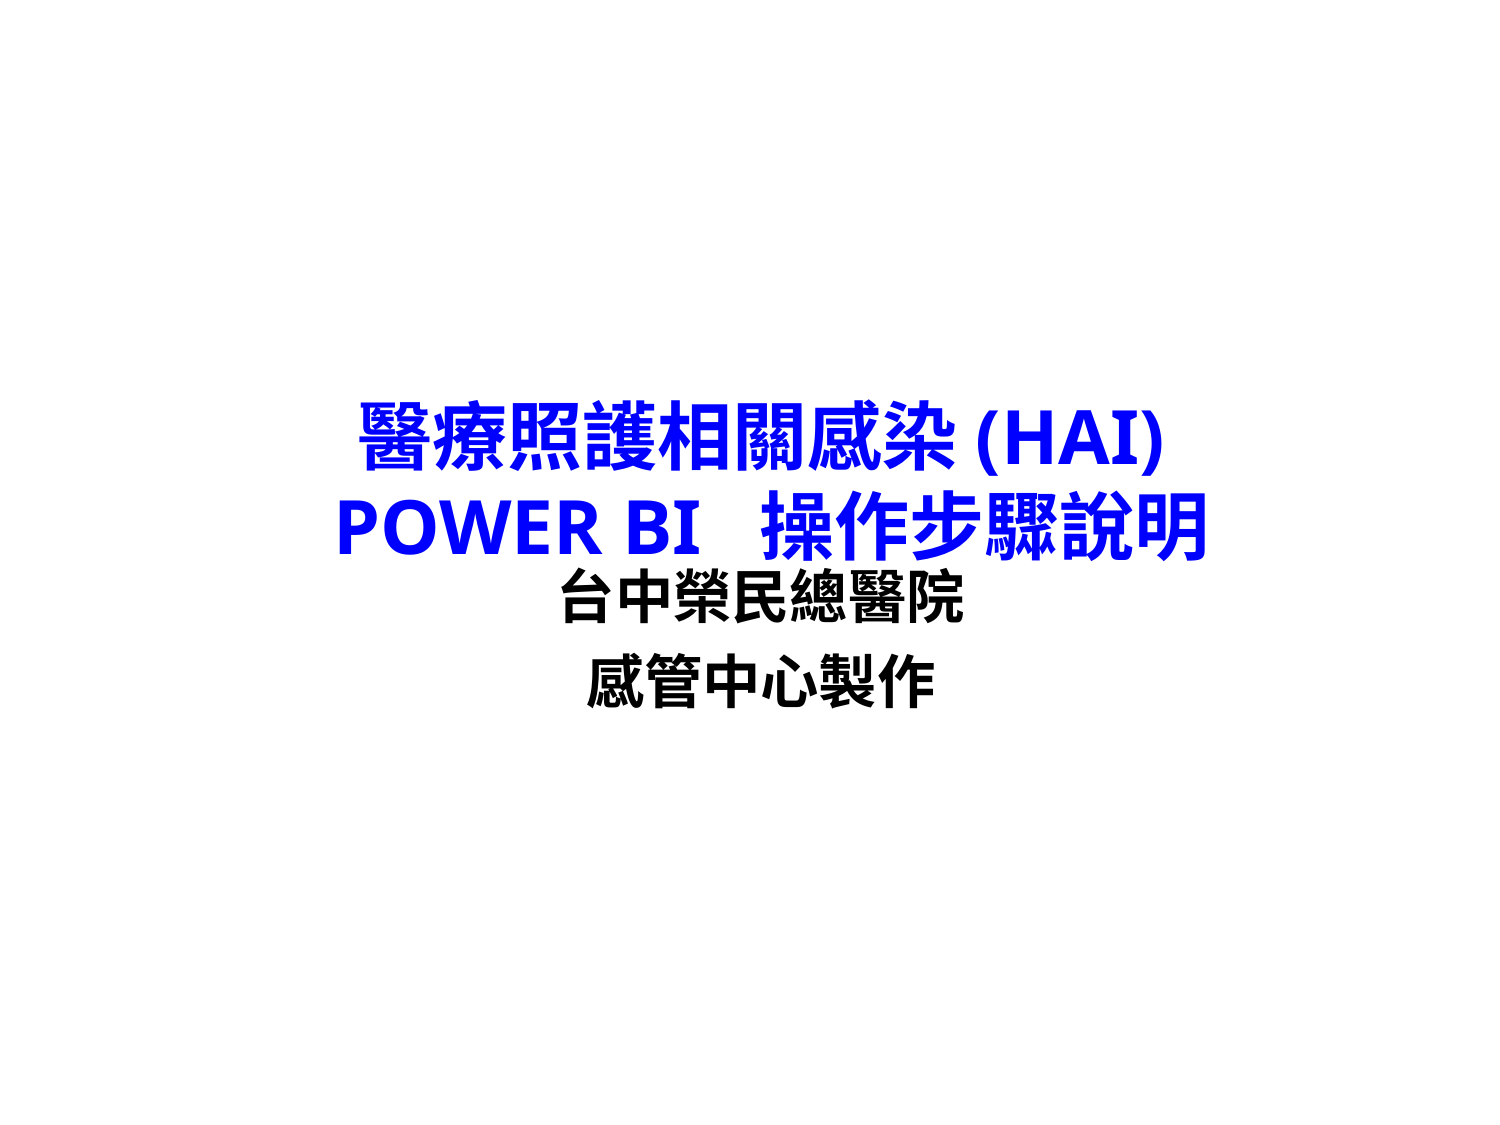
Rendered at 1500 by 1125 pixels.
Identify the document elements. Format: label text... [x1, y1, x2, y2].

title 醫療照護相關感染(HAI) POWER BI 操作步驟說明 [203, 381, 1346, 522]
subtitle 台中榮民總醫院 感管中心製作 [296, 552, 1226, 657]
